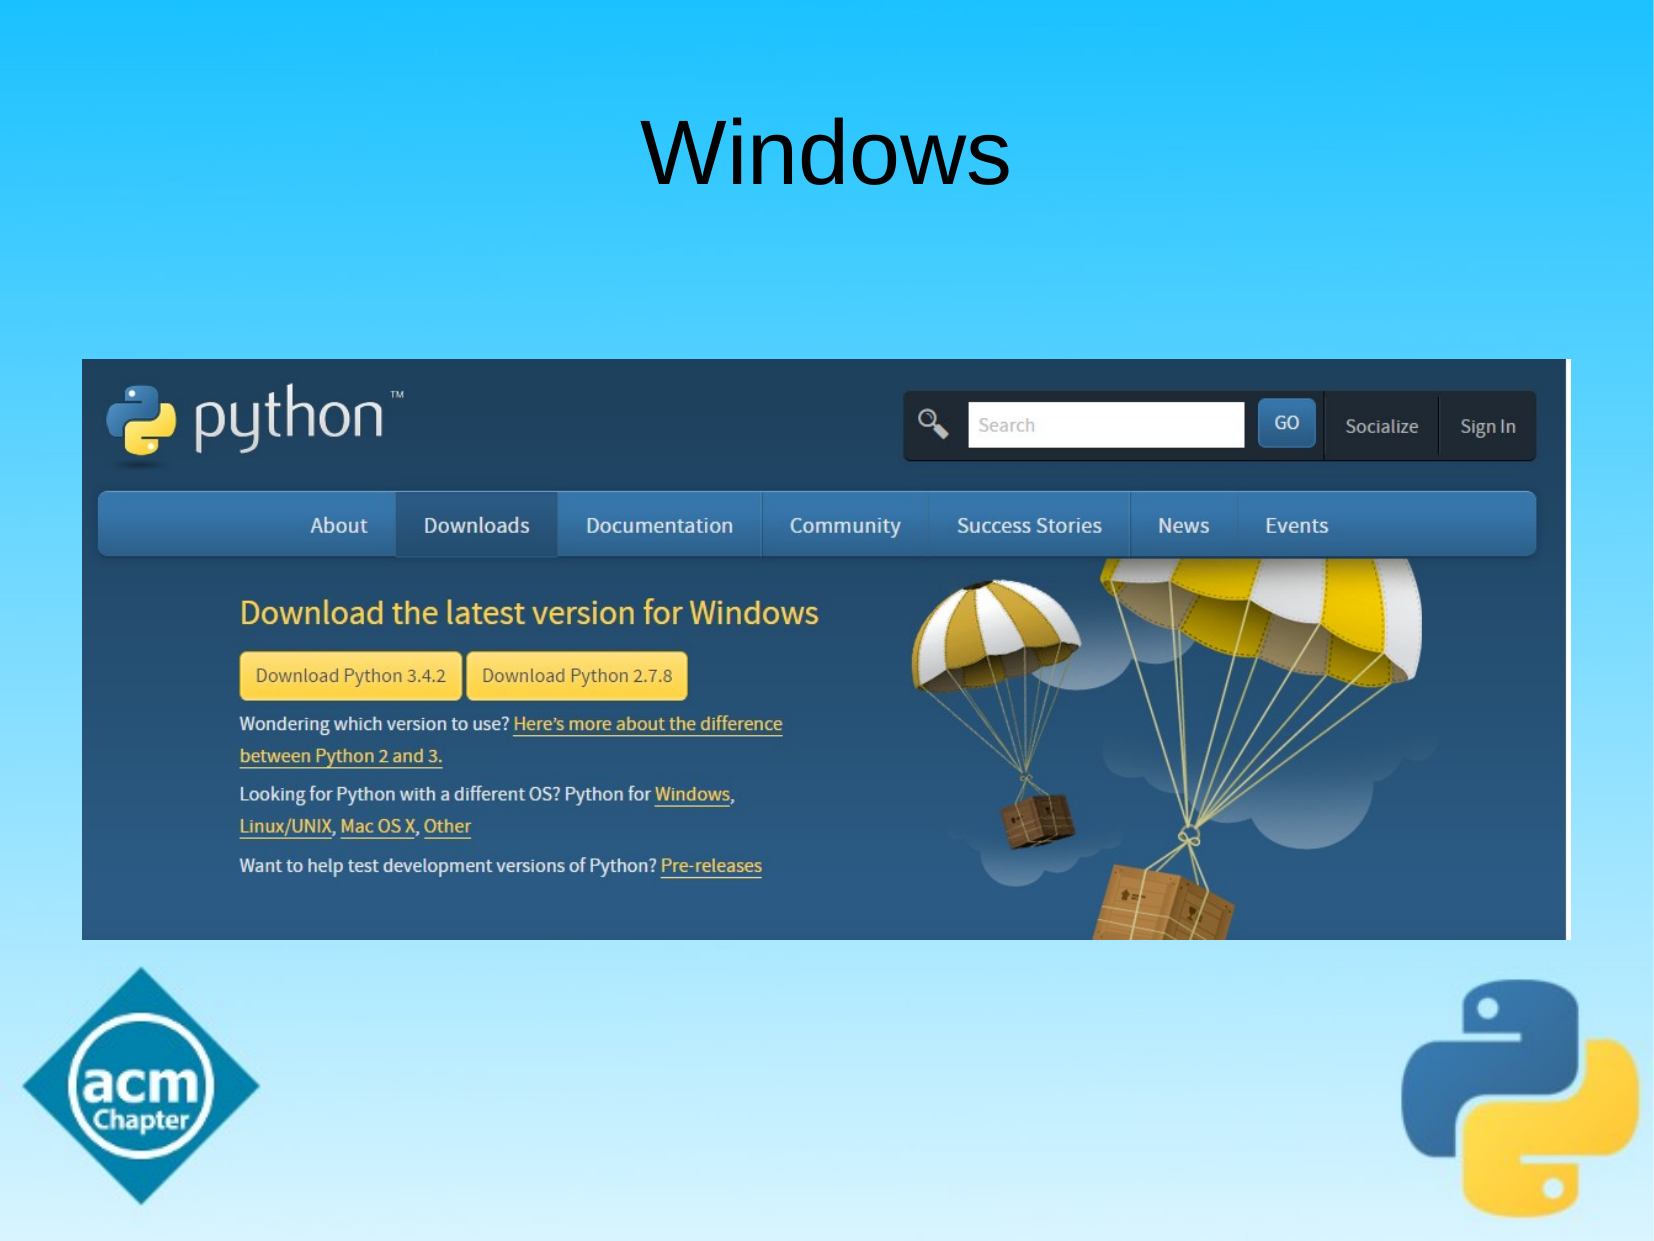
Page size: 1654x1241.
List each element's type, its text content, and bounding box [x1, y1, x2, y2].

title Windows [82, 49, 1571, 257]
picture [0, 0, 1654, 1241]
